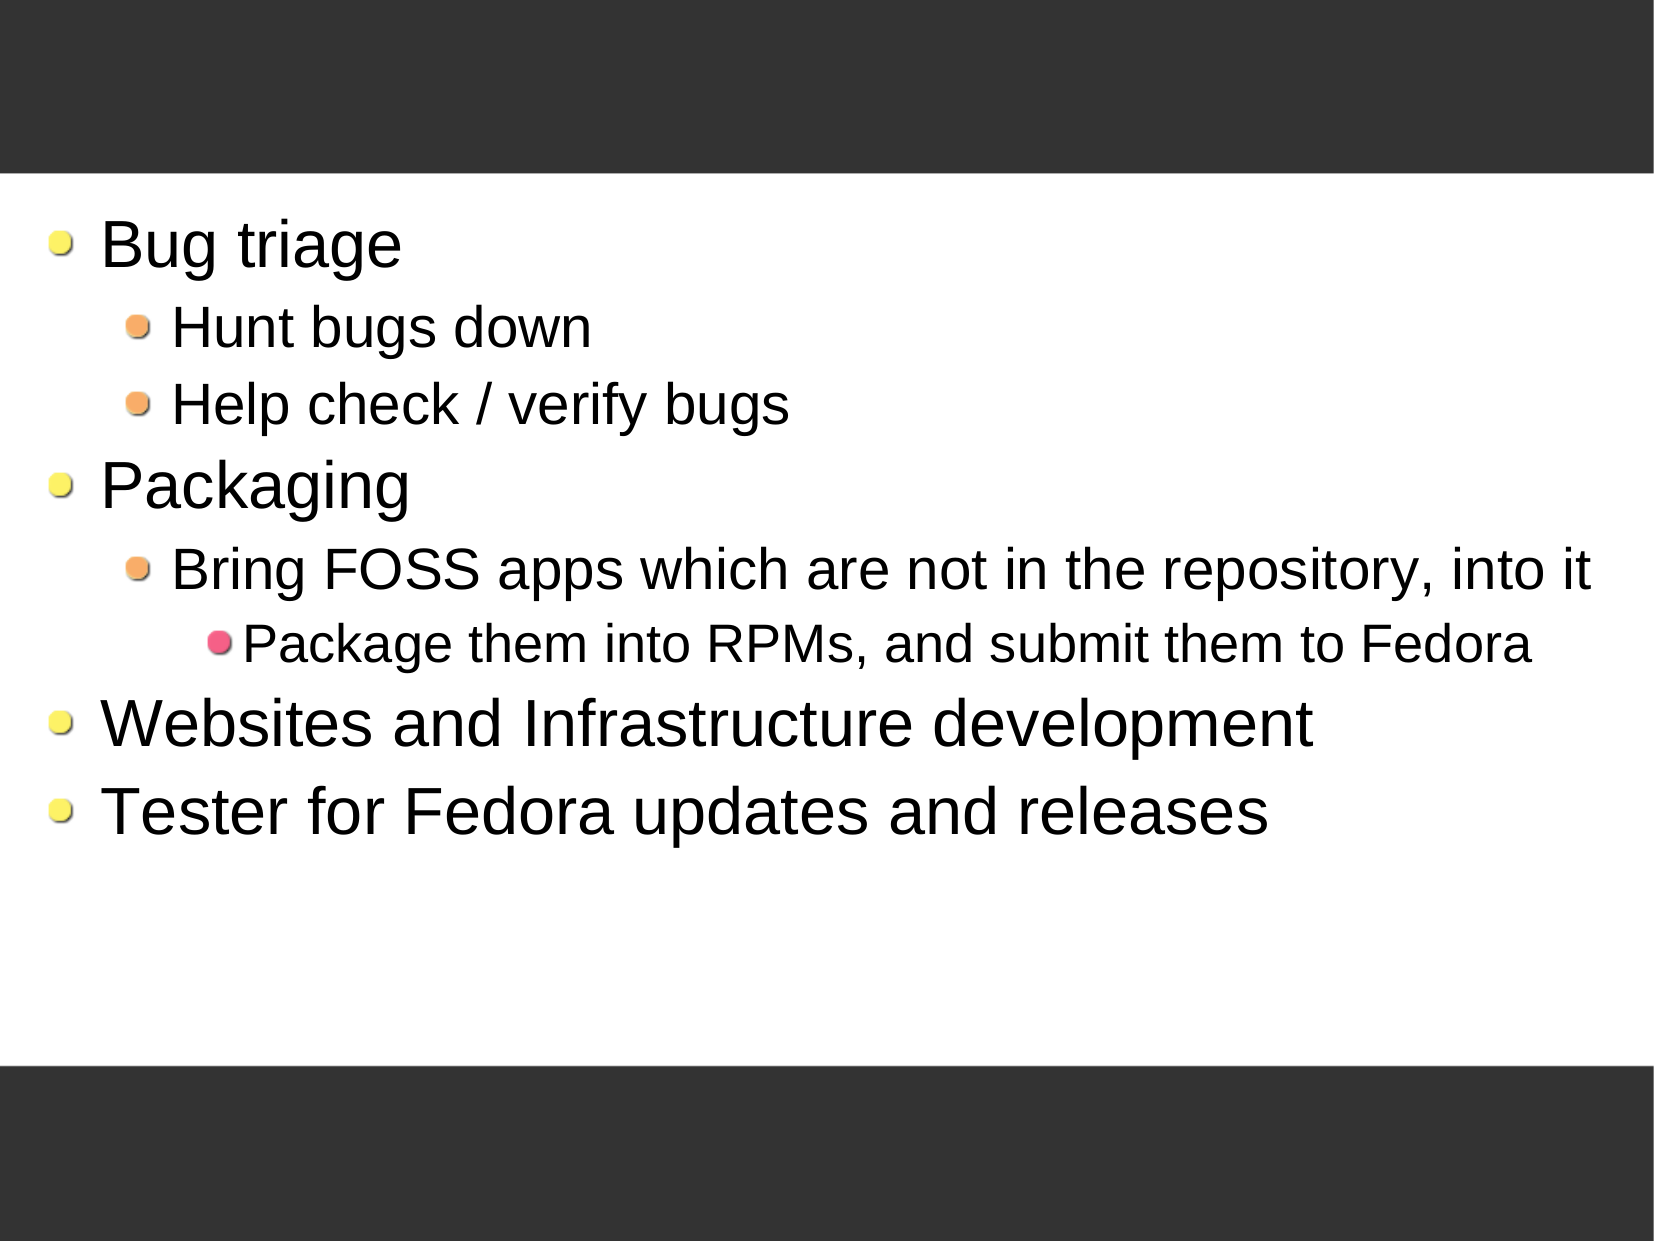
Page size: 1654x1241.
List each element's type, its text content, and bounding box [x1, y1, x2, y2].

picture [0, 0, 1654, 1241]
list Bug triage Hunt bugs down Help check / verify bugs Packaging Bring FOSS apps which are not in the repository, into it Package them into RPMs, and submit them to Fedora Websites and Infrastructure development Tester for Fedora updates and releases [29, 206, 1625, 1019]
